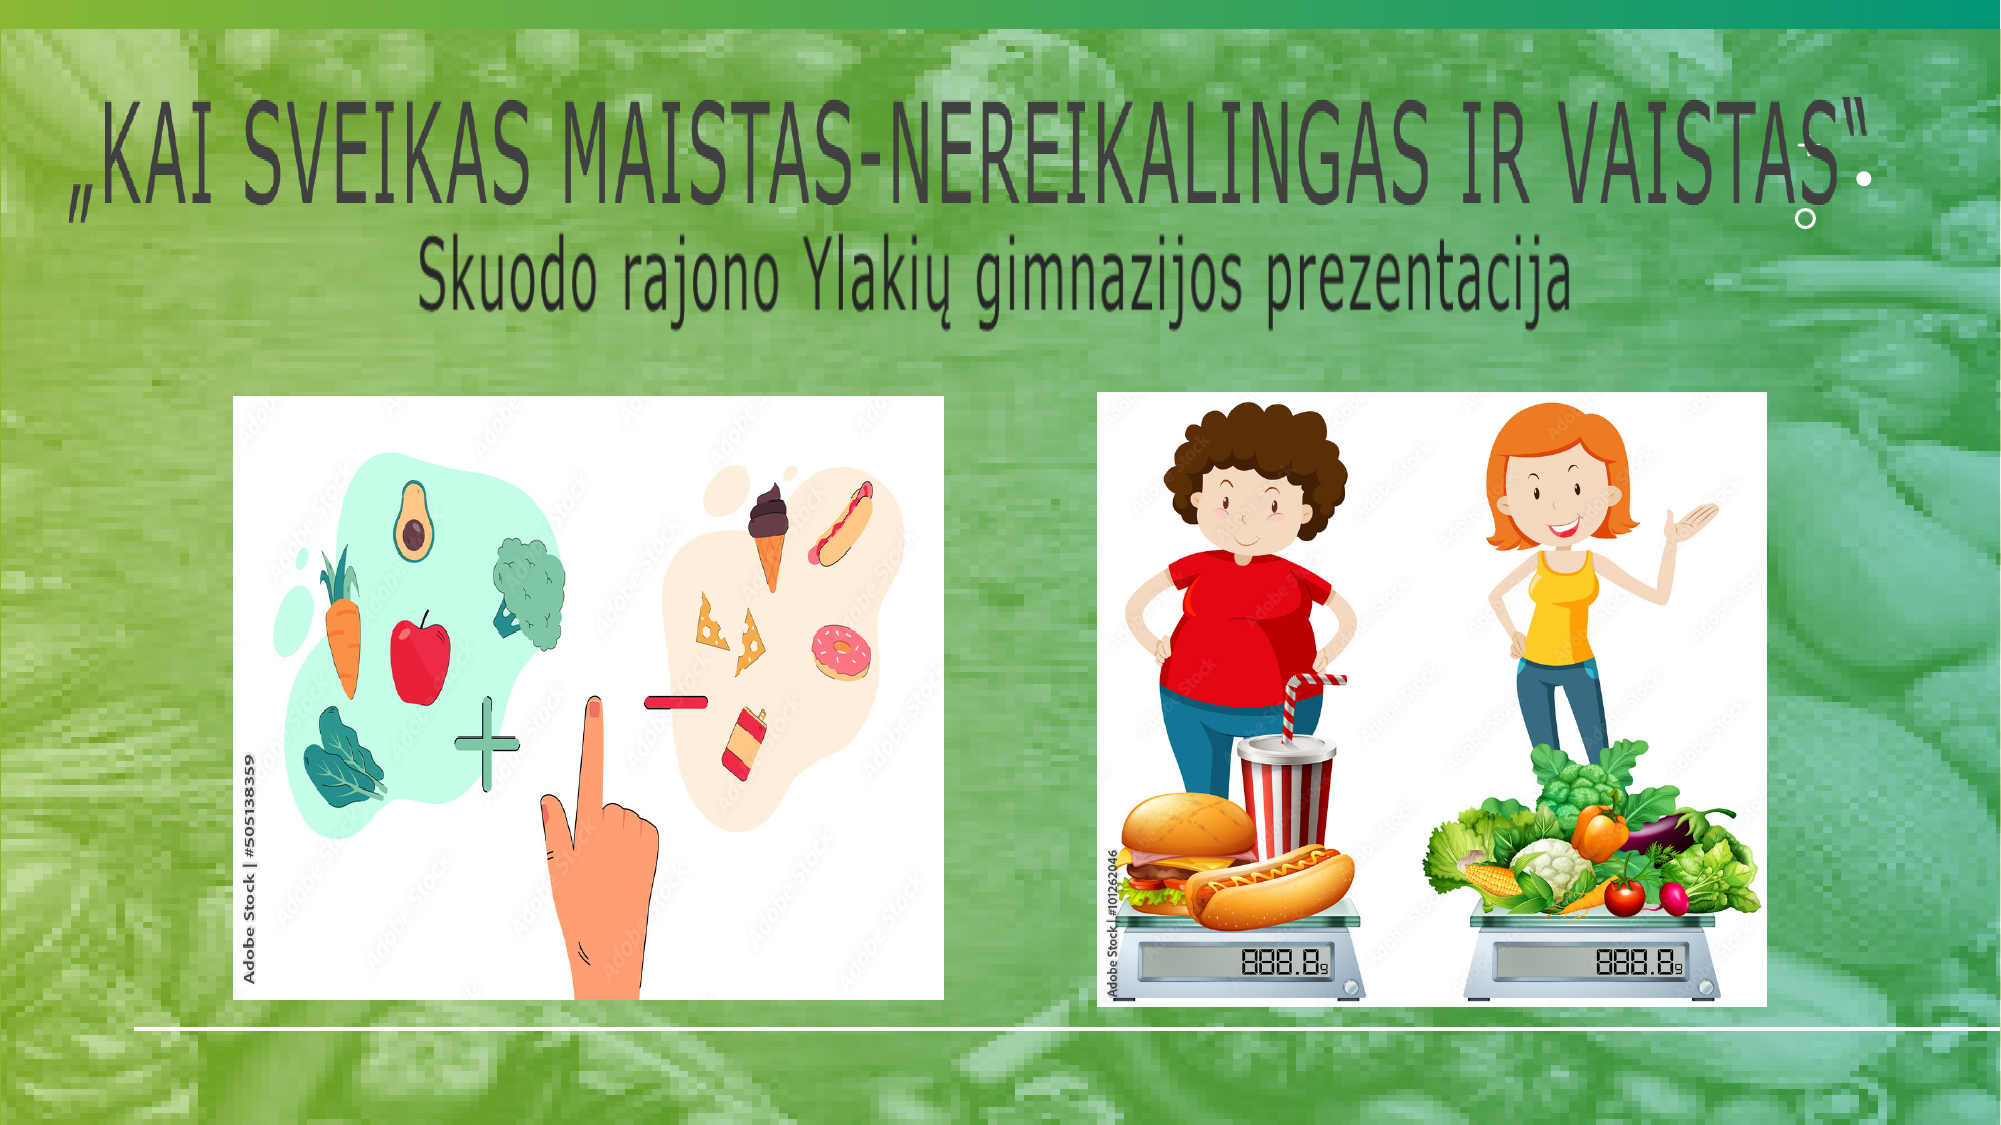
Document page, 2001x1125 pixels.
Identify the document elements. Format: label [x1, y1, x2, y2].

text_box [0, 0, 1852, 1125]
picture [1, 23, 2000, 1125]
